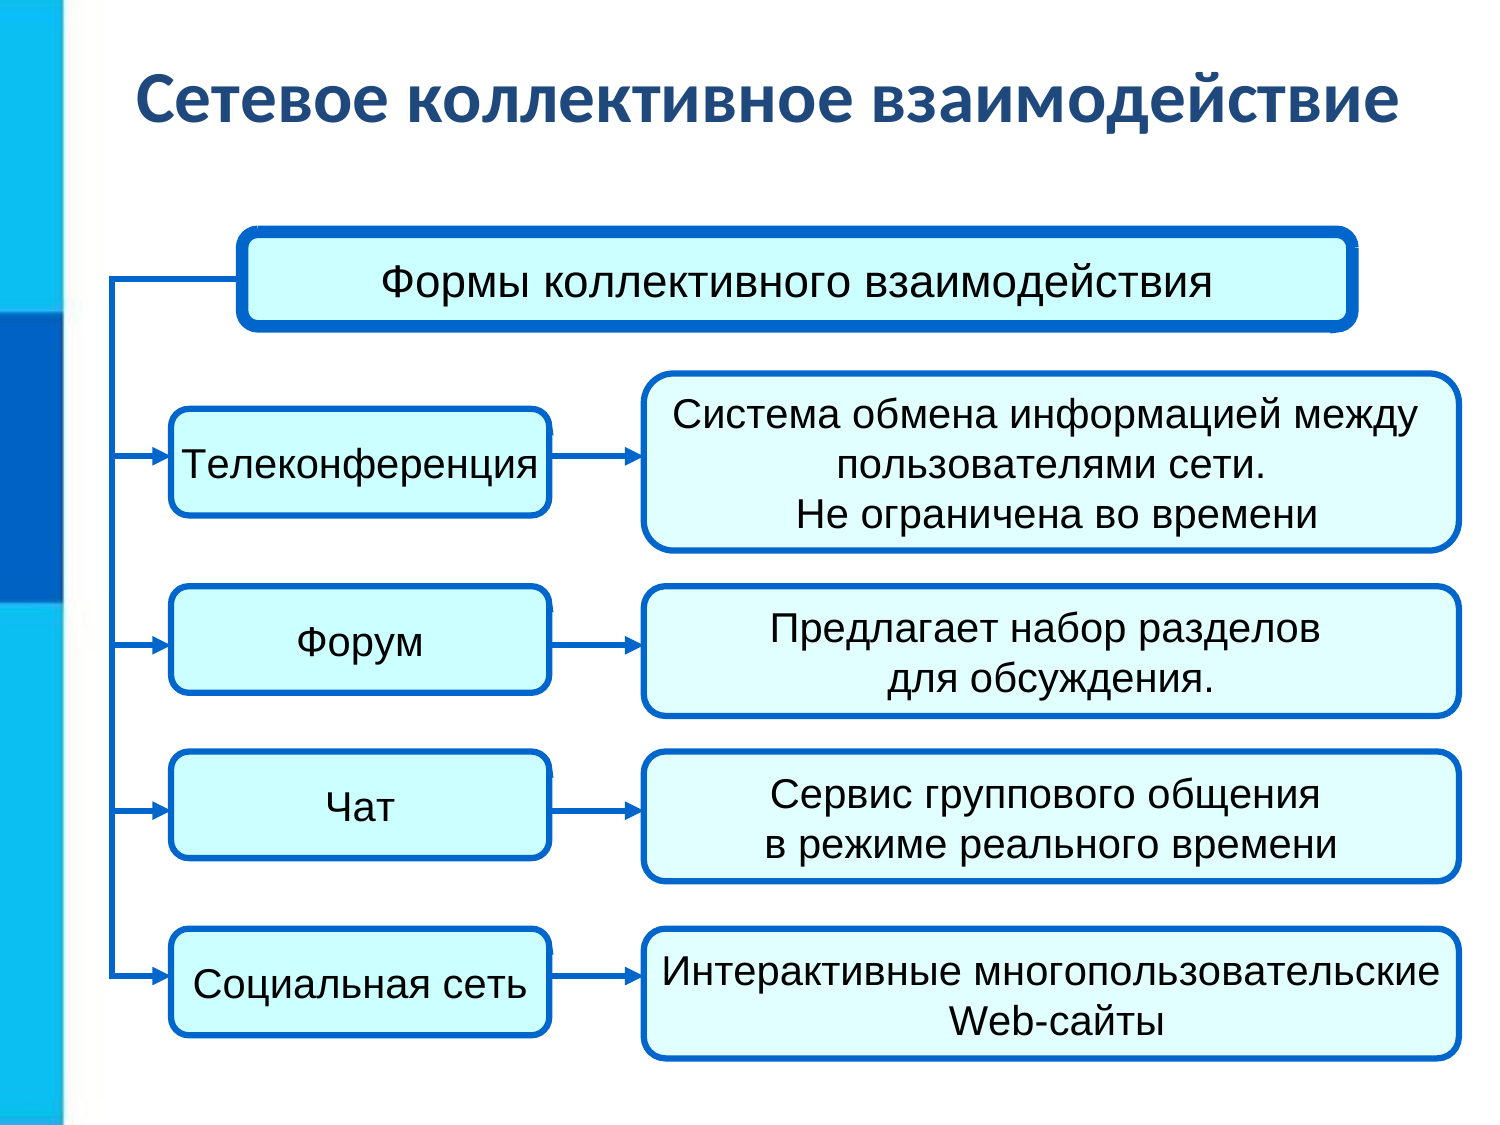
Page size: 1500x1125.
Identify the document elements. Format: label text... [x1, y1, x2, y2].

text_box Сетевое коллективное взаимодействие [112, 30, 1425, 173]
text_box Интерактивные многопользовательские Web-сайты [643, 928, 1459, 1059]
text_box Сервис группового общения в режиме реального времени [643, 751, 1459, 882]
text_box Форум [171, 586, 550, 693]
text_box Предлагает набор разделов для обсуждения. [643, 586, 1459, 716]
text_box Телеконференция [171, 408, 550, 516]
text_box Чат [171, 751, 550, 859]
text_box Формы коллективного взаимодействия [242, 231, 1353, 327]
text_box Система обмена информацией между пользователями сети. Не ограничена во времени [643, 373, 1459, 551]
picture [0, 0, 1500, 1125]
text_box Социальная сеть [171, 928, 550, 1036]
